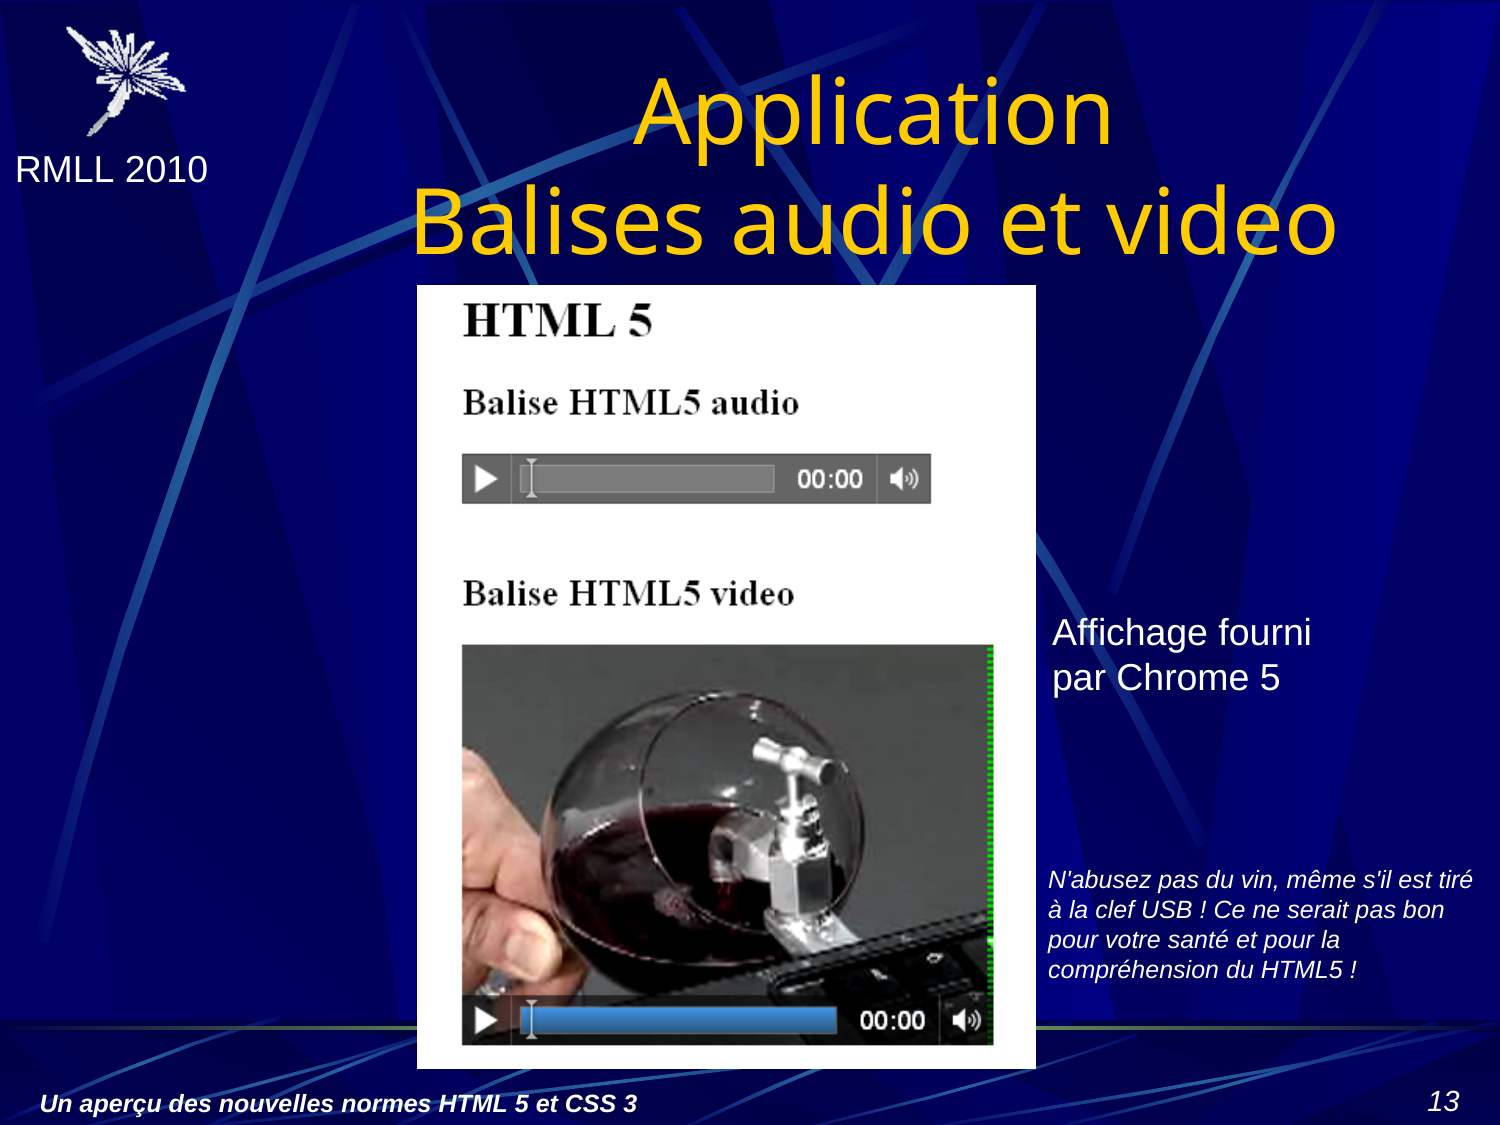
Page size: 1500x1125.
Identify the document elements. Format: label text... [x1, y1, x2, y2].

picture [417, 285, 1036, 1069]
picture [62, 24, 188, 138]
title Application Balises audio et video [299, 44, 1450, 281]
text_box N'abusez pas du vin, même s'il est tiré à la clef USB ! Ce ne serait pas bon pour votre santé et pour la compréhension du HTML5 ! [1033, 856, 1500, 991]
text_box Affichage fourni par Chrome 5 [1037, 599, 1375, 706]
